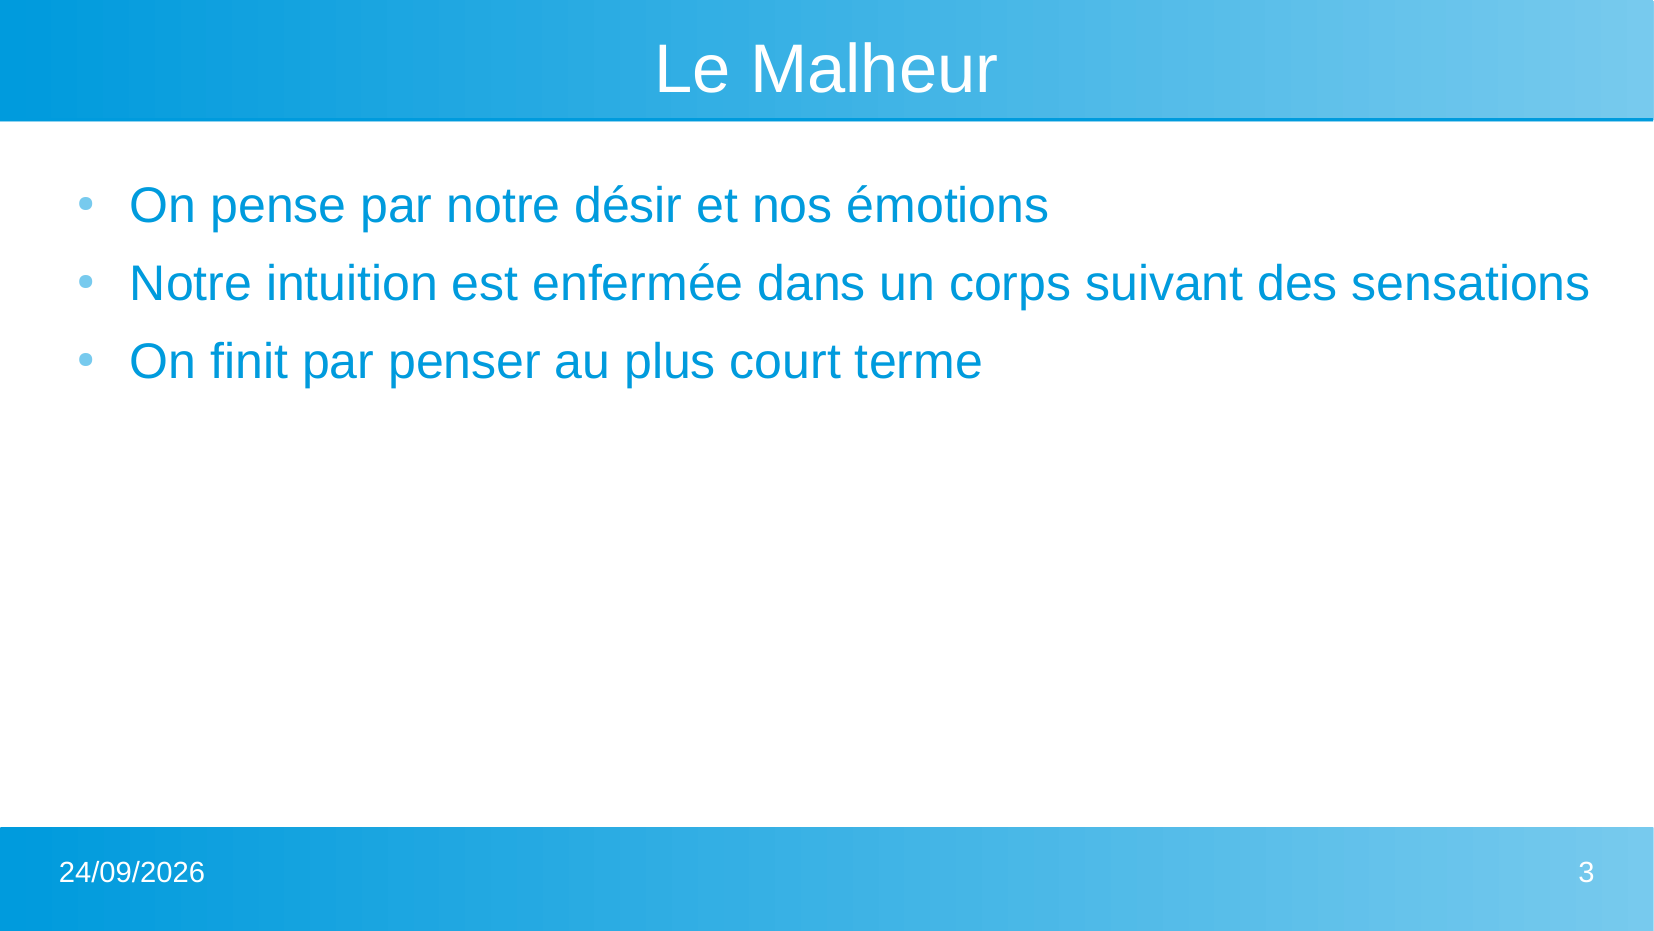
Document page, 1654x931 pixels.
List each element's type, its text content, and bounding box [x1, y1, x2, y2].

title Le Malheur [59, 29, 1595, 108]
list On pense par notre désir et nos émotions Notre intuition est enfermée dans un corps suivant des sensations On finit par penser au plus court terme [59, 177, 1595, 768]
